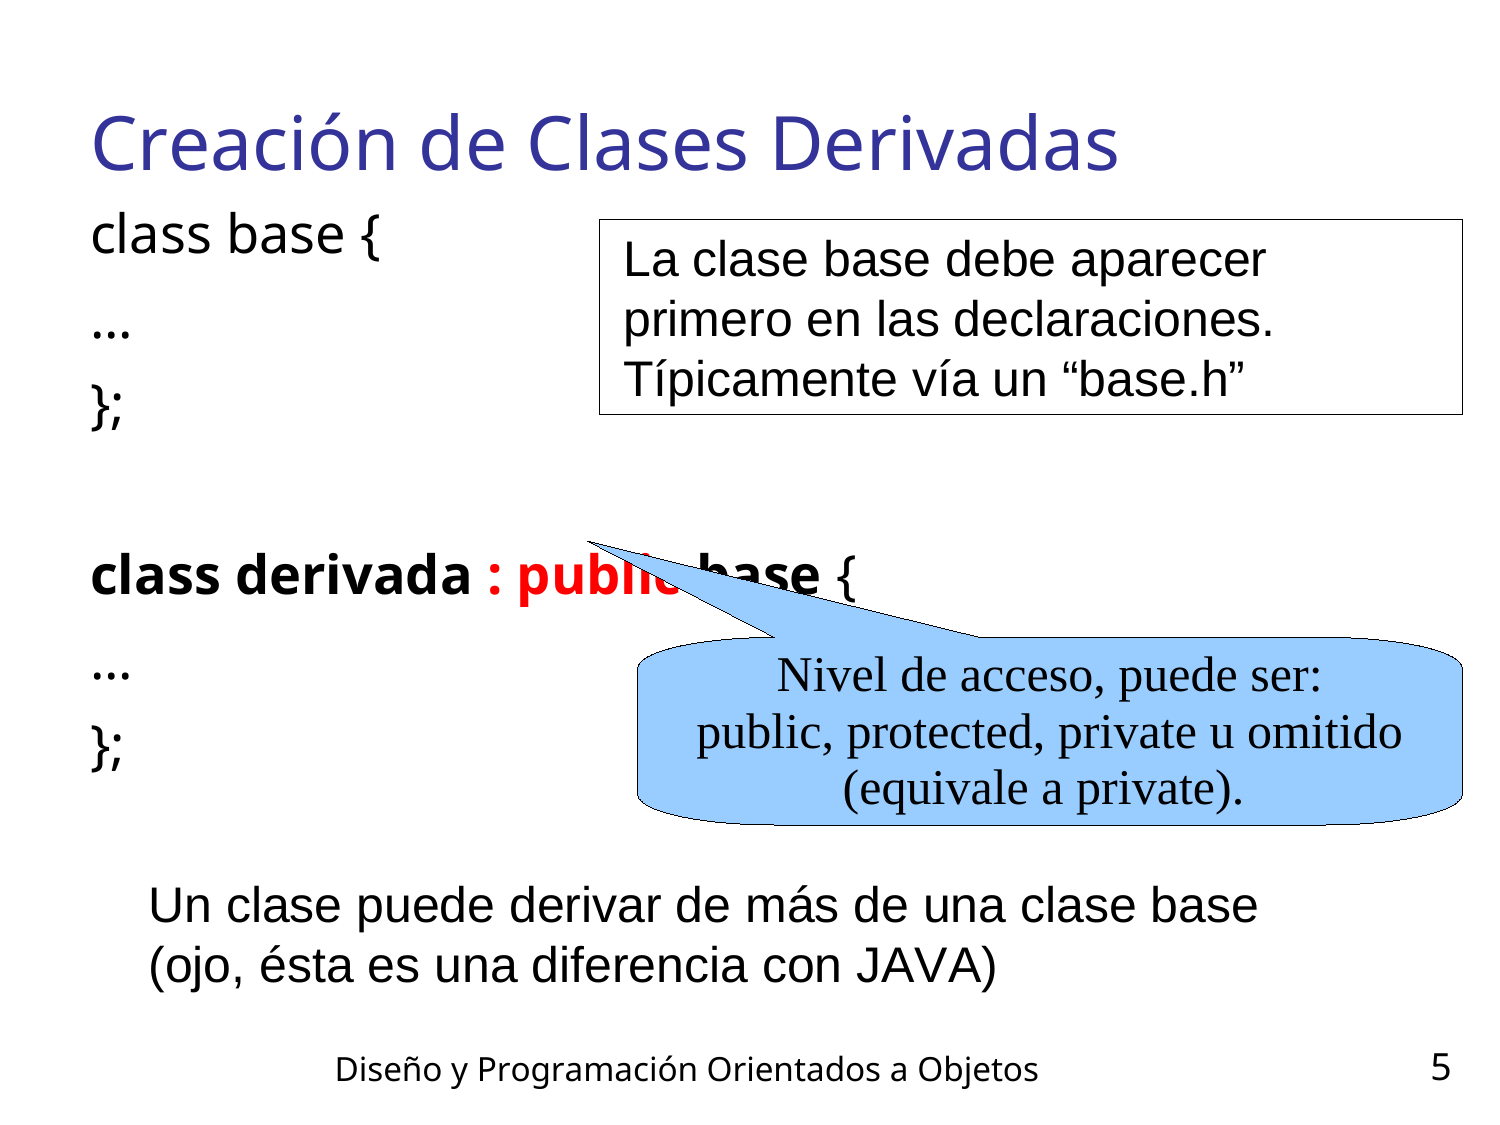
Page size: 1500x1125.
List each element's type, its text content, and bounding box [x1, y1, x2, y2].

title Creación de Clases Derivadas [75, 22, 1466, 200]
text_box Nivel de acceso, puede ser: public, protected, private u omitido (equivale a private). [587, 541, 1463, 826]
list class base { ... }; class derivada : public base { ... }; [75, 187, 1462, 1066]
